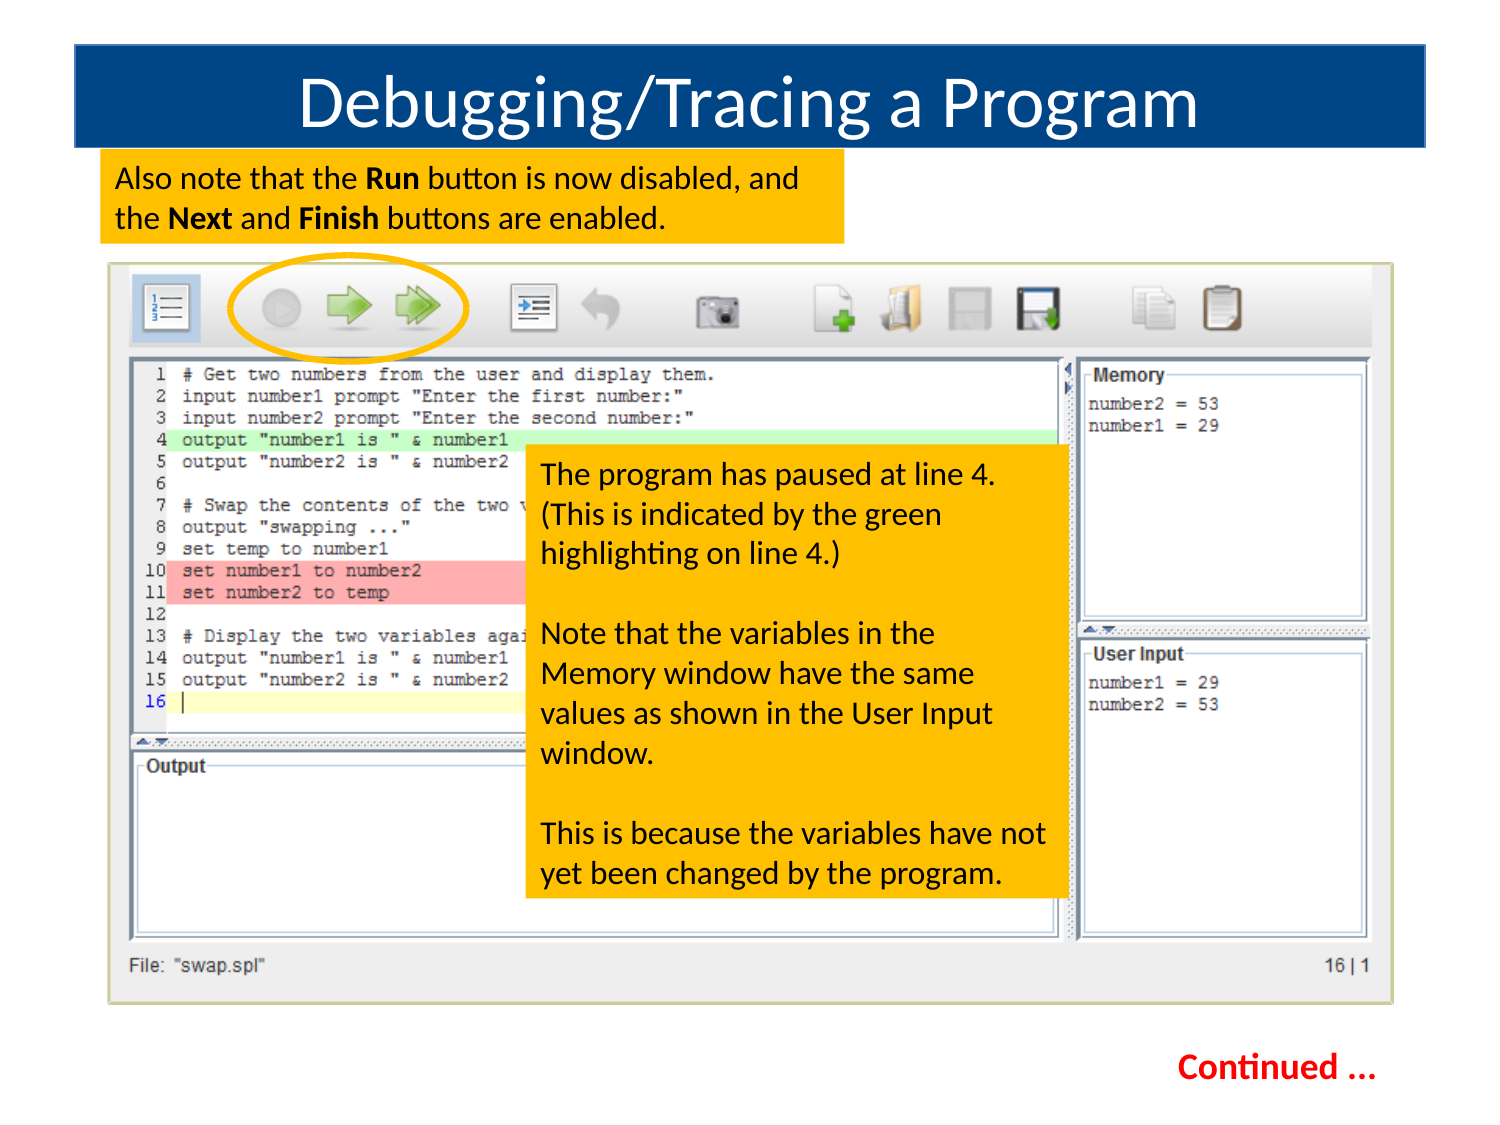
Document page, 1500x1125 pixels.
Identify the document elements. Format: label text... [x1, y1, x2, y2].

picture [106, 262, 1394, 1005]
text_box Continued ... [1163, 1034, 1424, 1095]
text_box The program has paused at line 4. (This is indicated by the green highlighting on line 4.) Note that the variables in the Memory window have the same values as shown in the User Input window. This is because the variables have not yet been changed by the program. [525, 444, 1069, 899]
text_box Also note that the Run button is now disabled, and the Next and Finish buttons are enabled. [100, 148, 845, 244]
title Debugging/Tracing a Program [75, 45, 1425, 148]
picture [234, 262, 463, 358]
